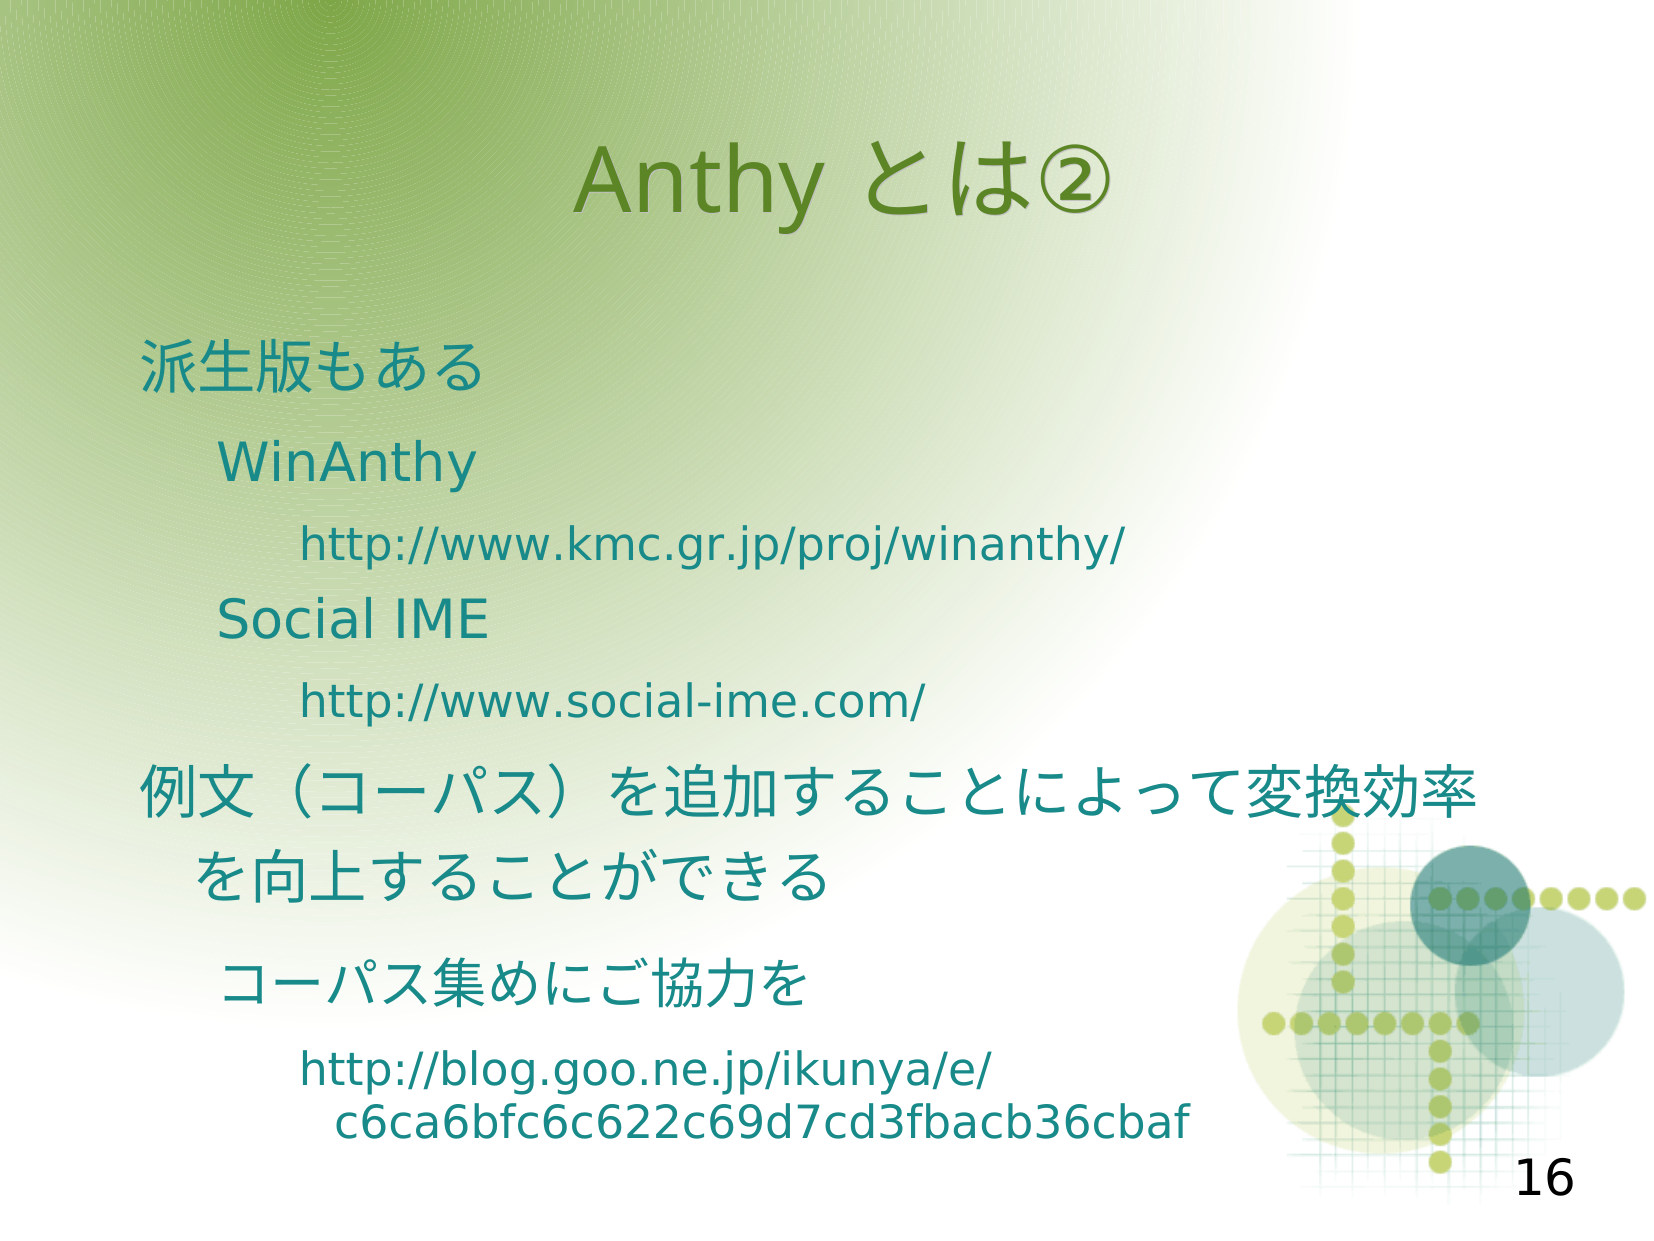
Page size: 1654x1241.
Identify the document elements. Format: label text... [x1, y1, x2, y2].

picture [1224, 792, 1654, 1211]
list 派生版もある WinAnthy http://www.kmc.gr.jp/proj/winanthy/ Social IME http://www.social-ime.com/ 例文（コーパス）を追加することによって変換効率を向上することができる コーパス集めにご協力を http://blog.goo.ne.jp/ikunya/e/c6ca6bfc6c622c69d7cd3fbacb36cbaf [121, 321, 1534, 1103]
title Anthyとは② [121, 73, 1534, 281]
